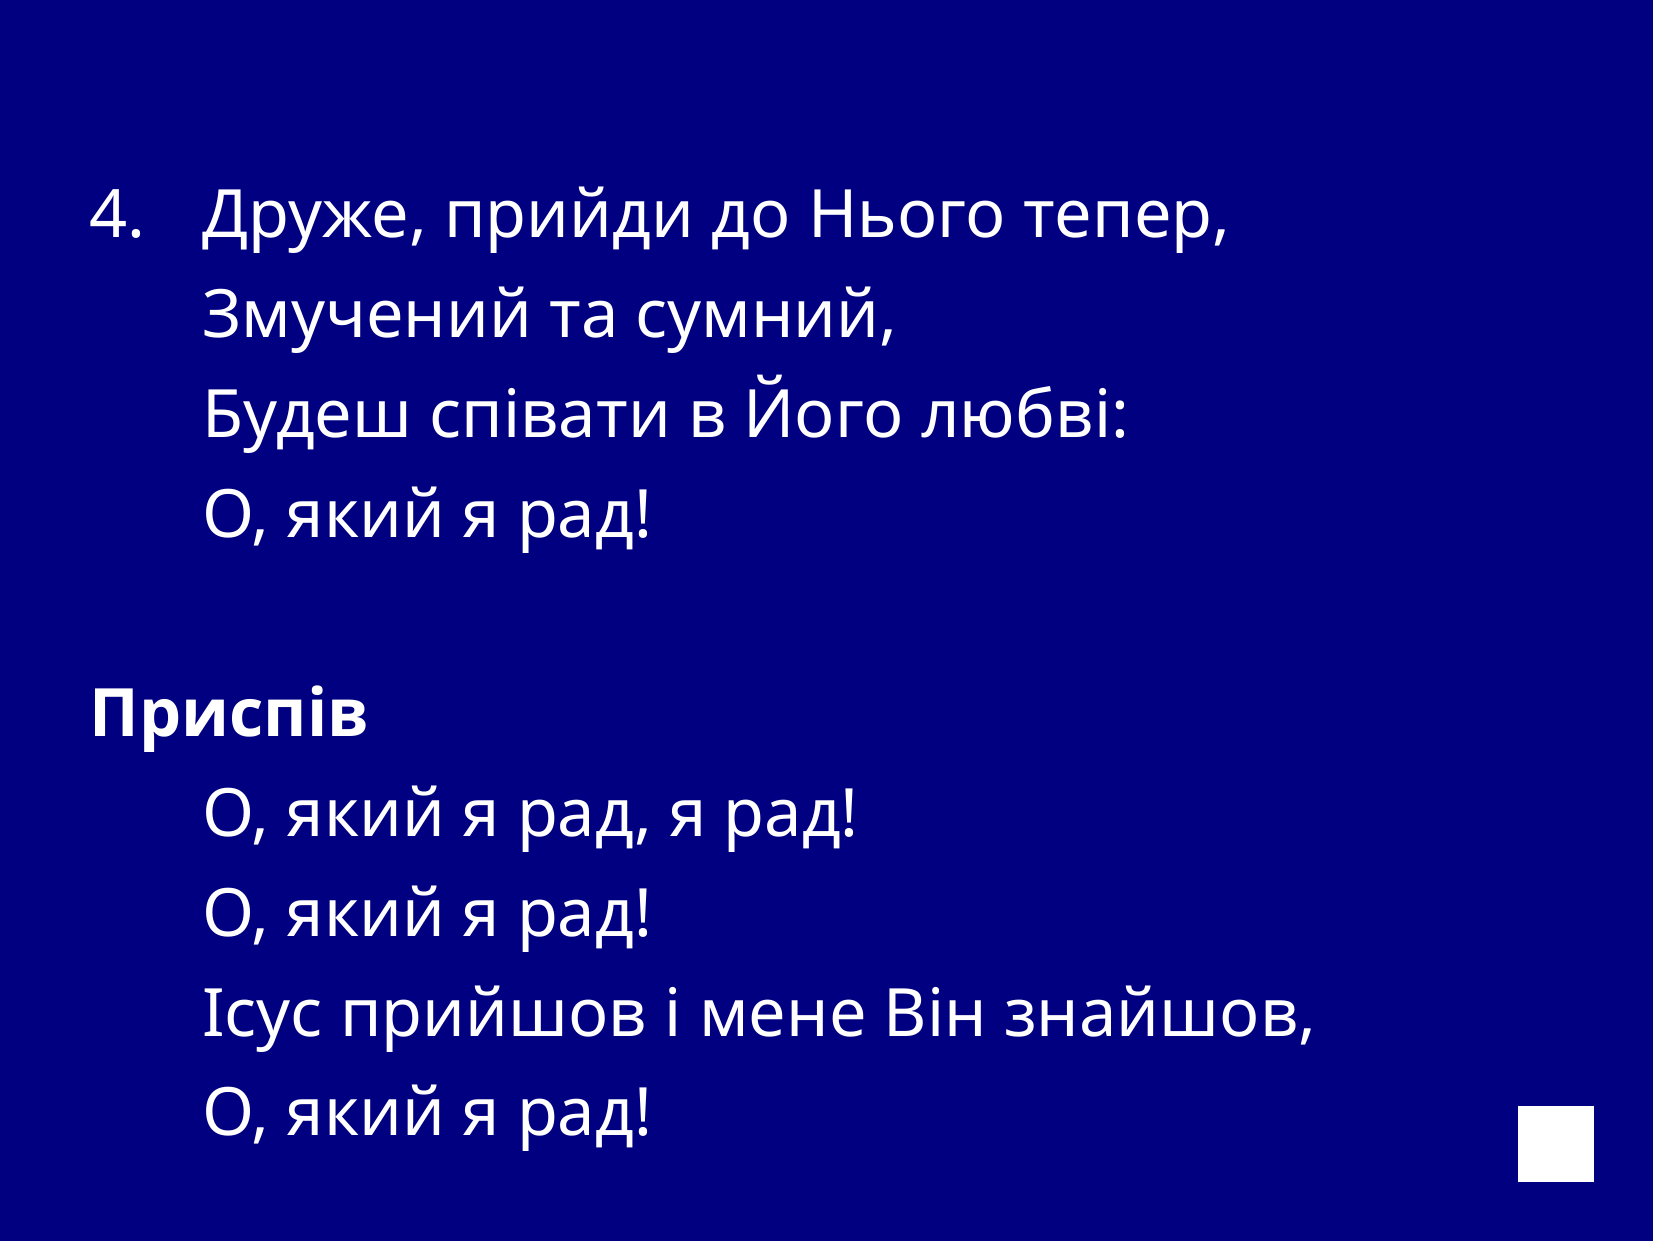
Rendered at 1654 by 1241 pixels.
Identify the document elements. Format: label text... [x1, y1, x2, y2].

text_box 4. Друже, прийди до Нього тепер, Змучений та сумний, Будеш співати в Його любві: О, який я рад! Приспів О, який я рад, я рад! О, який я рад! Ісус прийшов і мене Він знайшов, О, який я рад! [75, 150, 1576, 1163]
text_box [1518, 1106, 1594, 1182]
